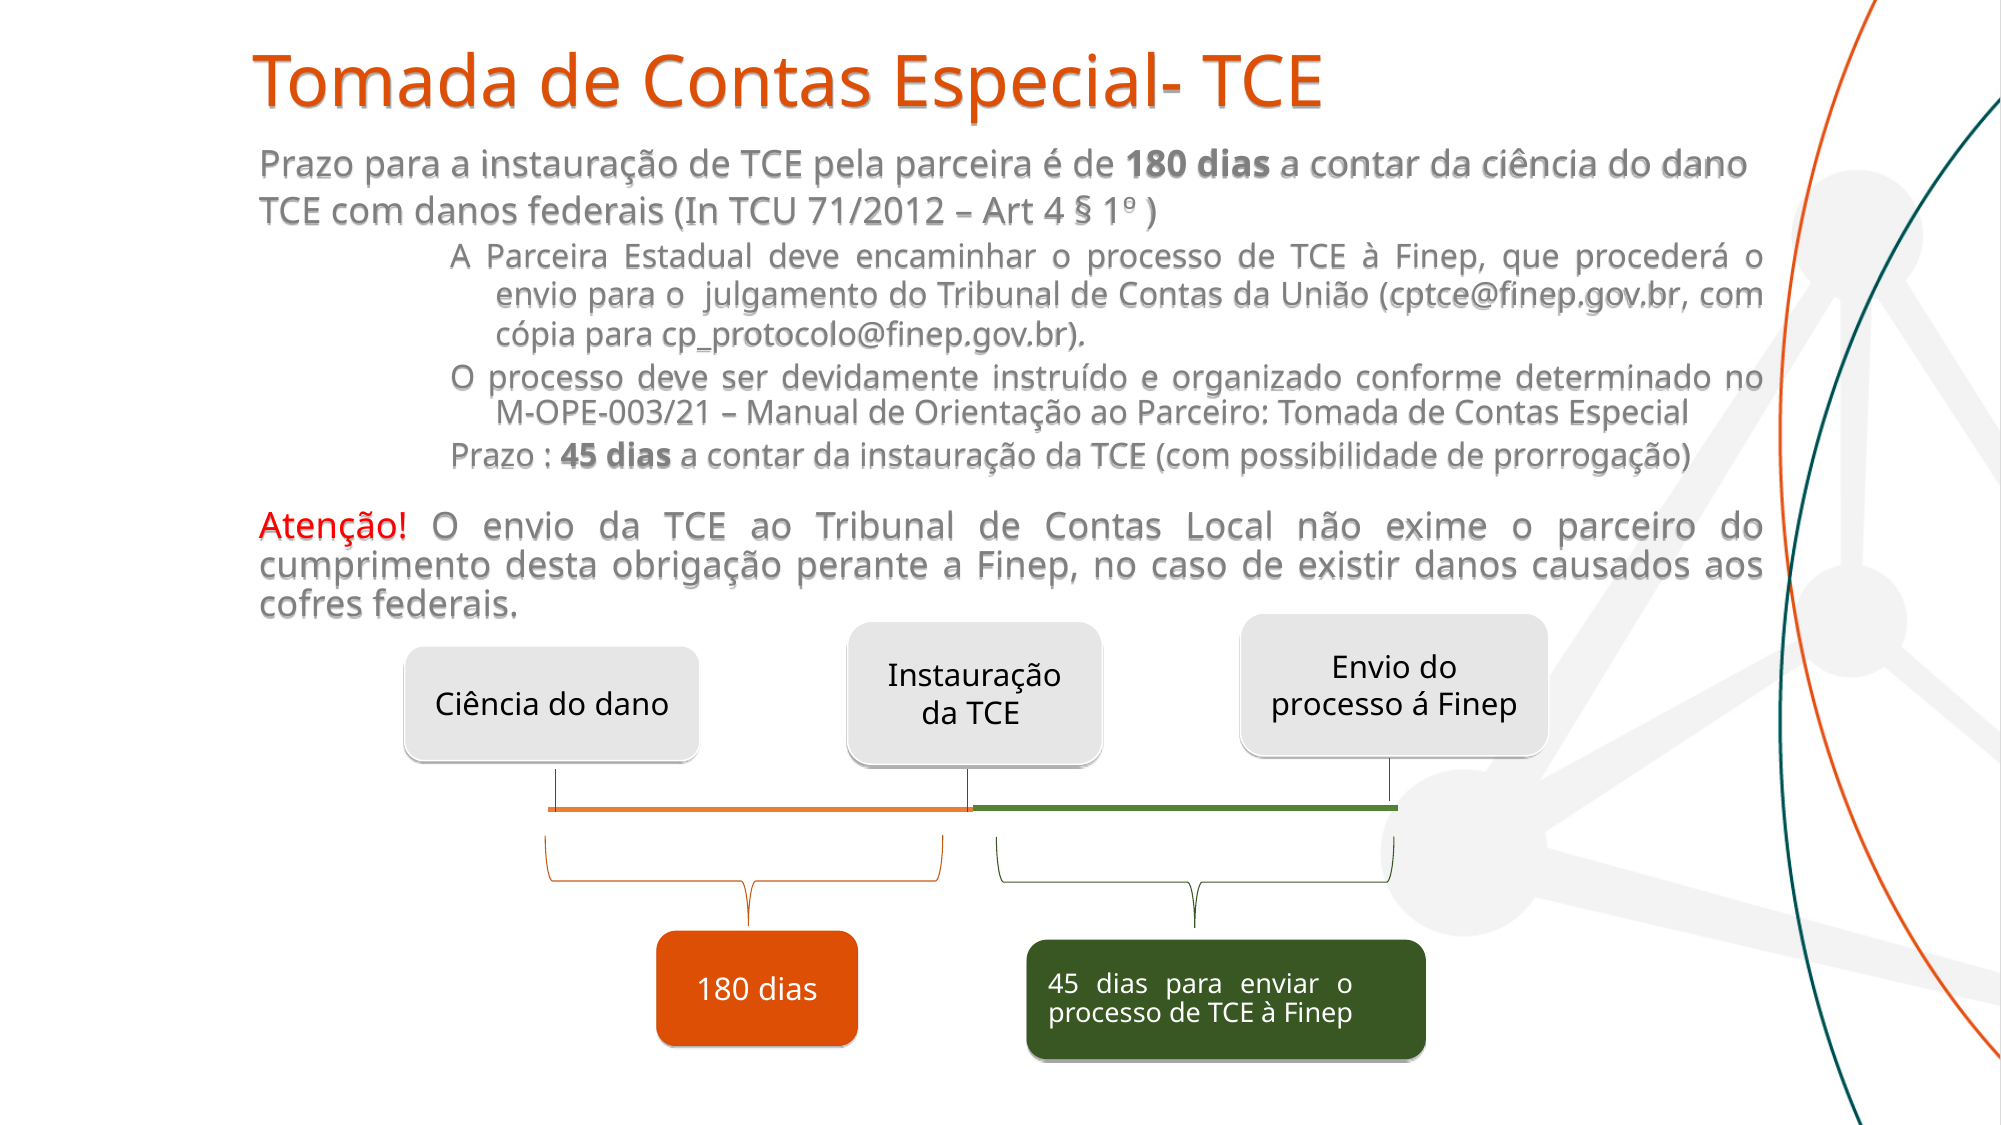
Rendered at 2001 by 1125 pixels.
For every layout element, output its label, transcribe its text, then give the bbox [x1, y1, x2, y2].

text_box Instauração da TCE [847, 621, 1103, 765]
text_box 180 dias [657, 931, 858, 1046]
text_box Prazo para a instauração de TCE pela parceira é de 180 dias a contar da ciência do dano TCE com danos federais (In TCU 71/2012 – Art 4 § 1º ) A Parceira Estadual deve encaminhar o processo de TCE à Finep, que procederá o envio para o julgamento do Tribunal de Contas da União (cptce@finep.gov.br, com cópia para cp_protocolo@finep.gov.br). O processo deve ser devidamente instruído e organizado conforme determinado no M-OPE-003/21 – Manual de Orientação ao Parceiro: Tomada de Contas Especial Prazo : 45 dias a contar da instauração da TCE (com possibilidade de prorrogação) Atenção! O envio da TCE ao Tribunal de Contas Local não exime o parceiro do cumprimento desta obrigação perante a Finep, no caso de existir danos causados aos cofres federais. [244, 137, 1780, 646]
text_box 45 dias para enviar o processo de TCE à Finep [1027, 940, 1426, 1059]
text_box Ciência do dano [404, 645, 700, 761]
text_box Envio do processo á Finep [1240, 613, 1549, 756]
text_box Tomada de Contas Especial- TCE [237, 27, 1378, 138]
